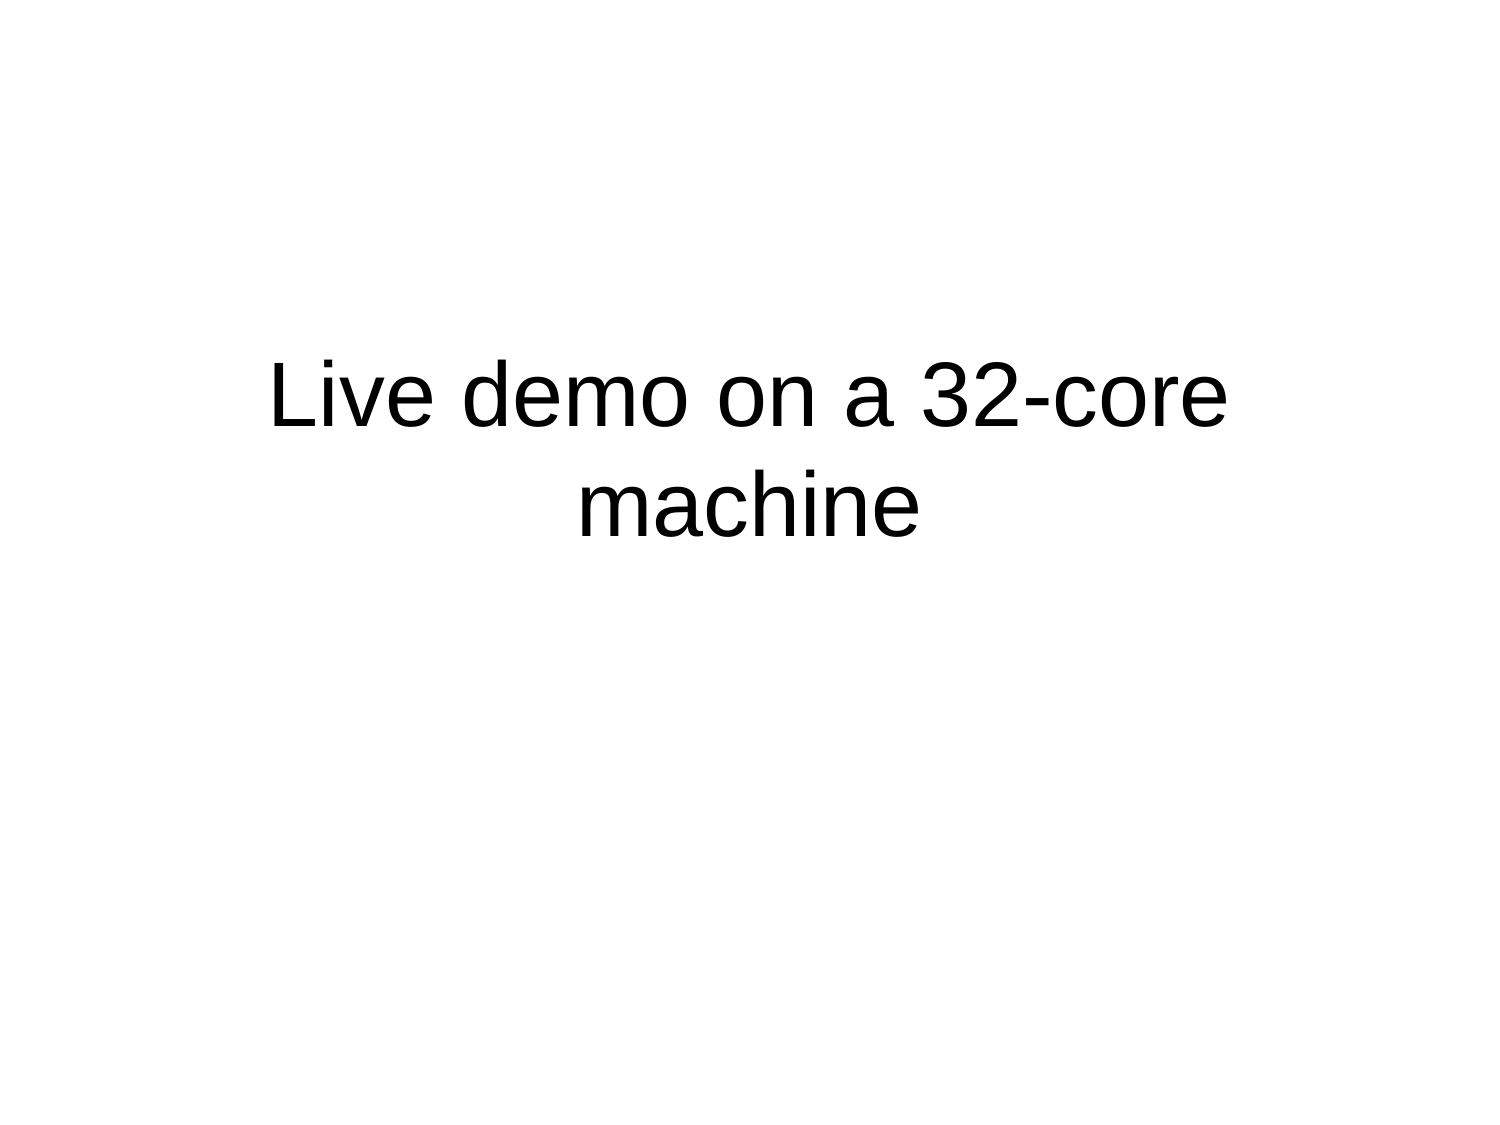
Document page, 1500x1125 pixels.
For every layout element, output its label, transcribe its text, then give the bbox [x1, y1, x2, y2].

title Live demo on a 32-core machine [75, 327, 1426, 563]
